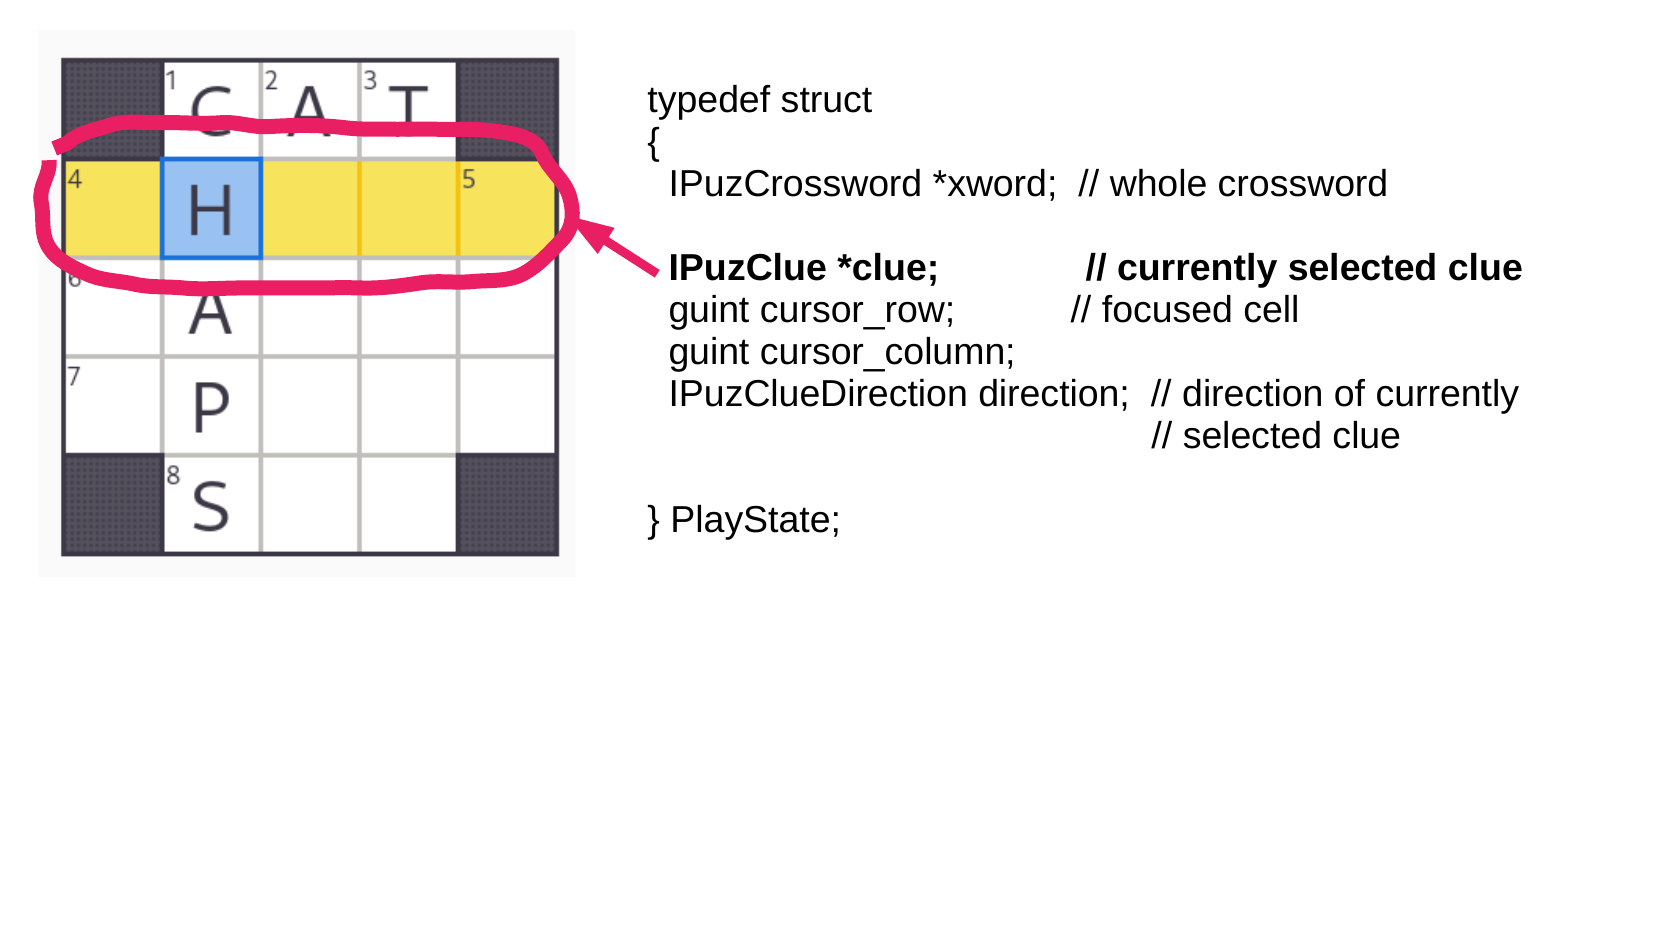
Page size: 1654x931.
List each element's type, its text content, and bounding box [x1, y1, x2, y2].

text_box typedef struct { IPuzCrossword *xword; // whole crossword IPuzClue *clue; // currently selected clue guint cursor_row; // focused cell guint cursor_column; IPuzClueDirection direction; // direction of currently // selected clue } PlayState; [632, 70, 1619, 632]
picture [38, 237, 575, 577]
picture [38, 30, 575, 281]
